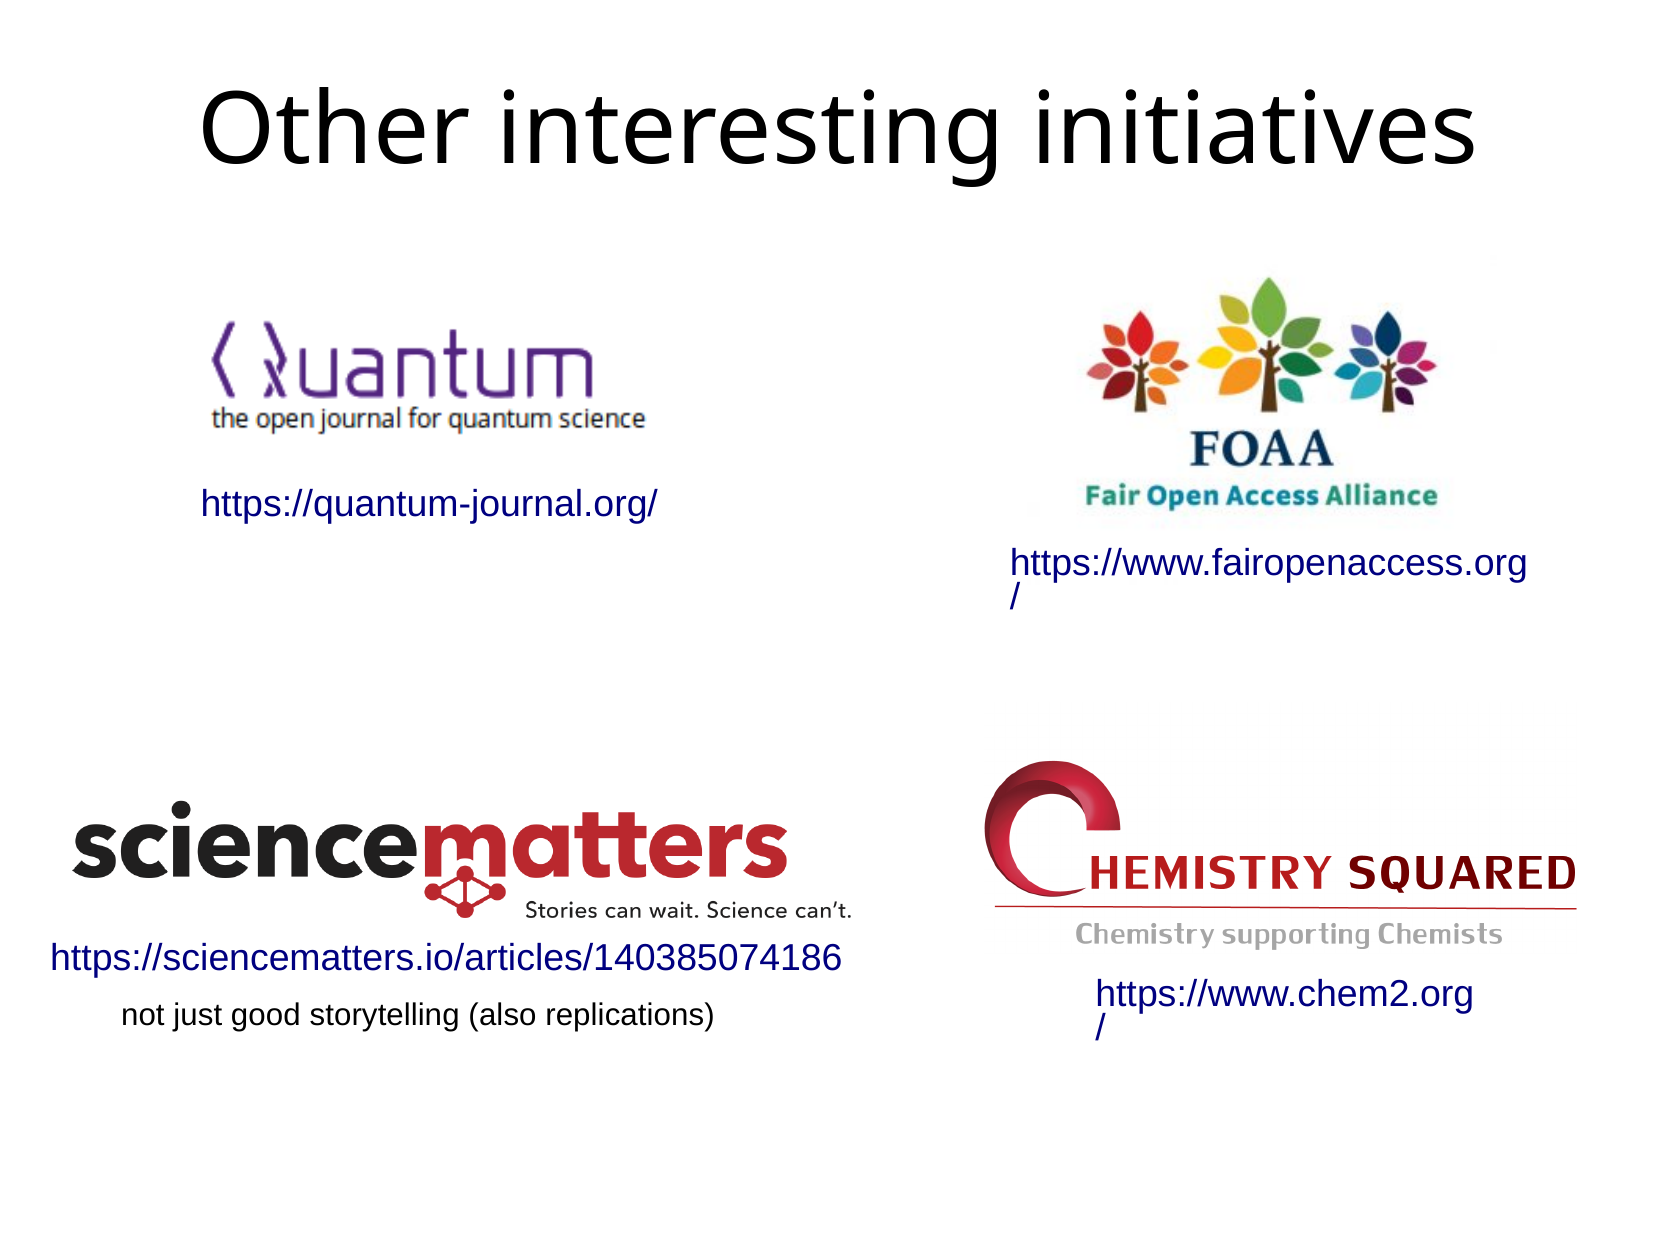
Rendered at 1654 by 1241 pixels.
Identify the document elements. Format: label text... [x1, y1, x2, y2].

picture [72, 799, 851, 918]
text_box https://www.chem2.org/ [1080, 964, 1500, 1022]
text_box not just good storytelling (also replications) [106, 989, 768, 1040]
text_box Other interesting initiatives [82, 49, 1595, 189]
picture [160, 307, 674, 447]
text_box https://www.fairopenaccess.org/ [995, 533, 1554, 591]
text_box https://quantum-journal.org/ [185, 474, 674, 532]
picture [984, 702, 1577, 954]
picture [1027, 253, 1497, 533]
text_box https://sciencematters.io/articles/140385074186 [35, 929, 858, 987]
